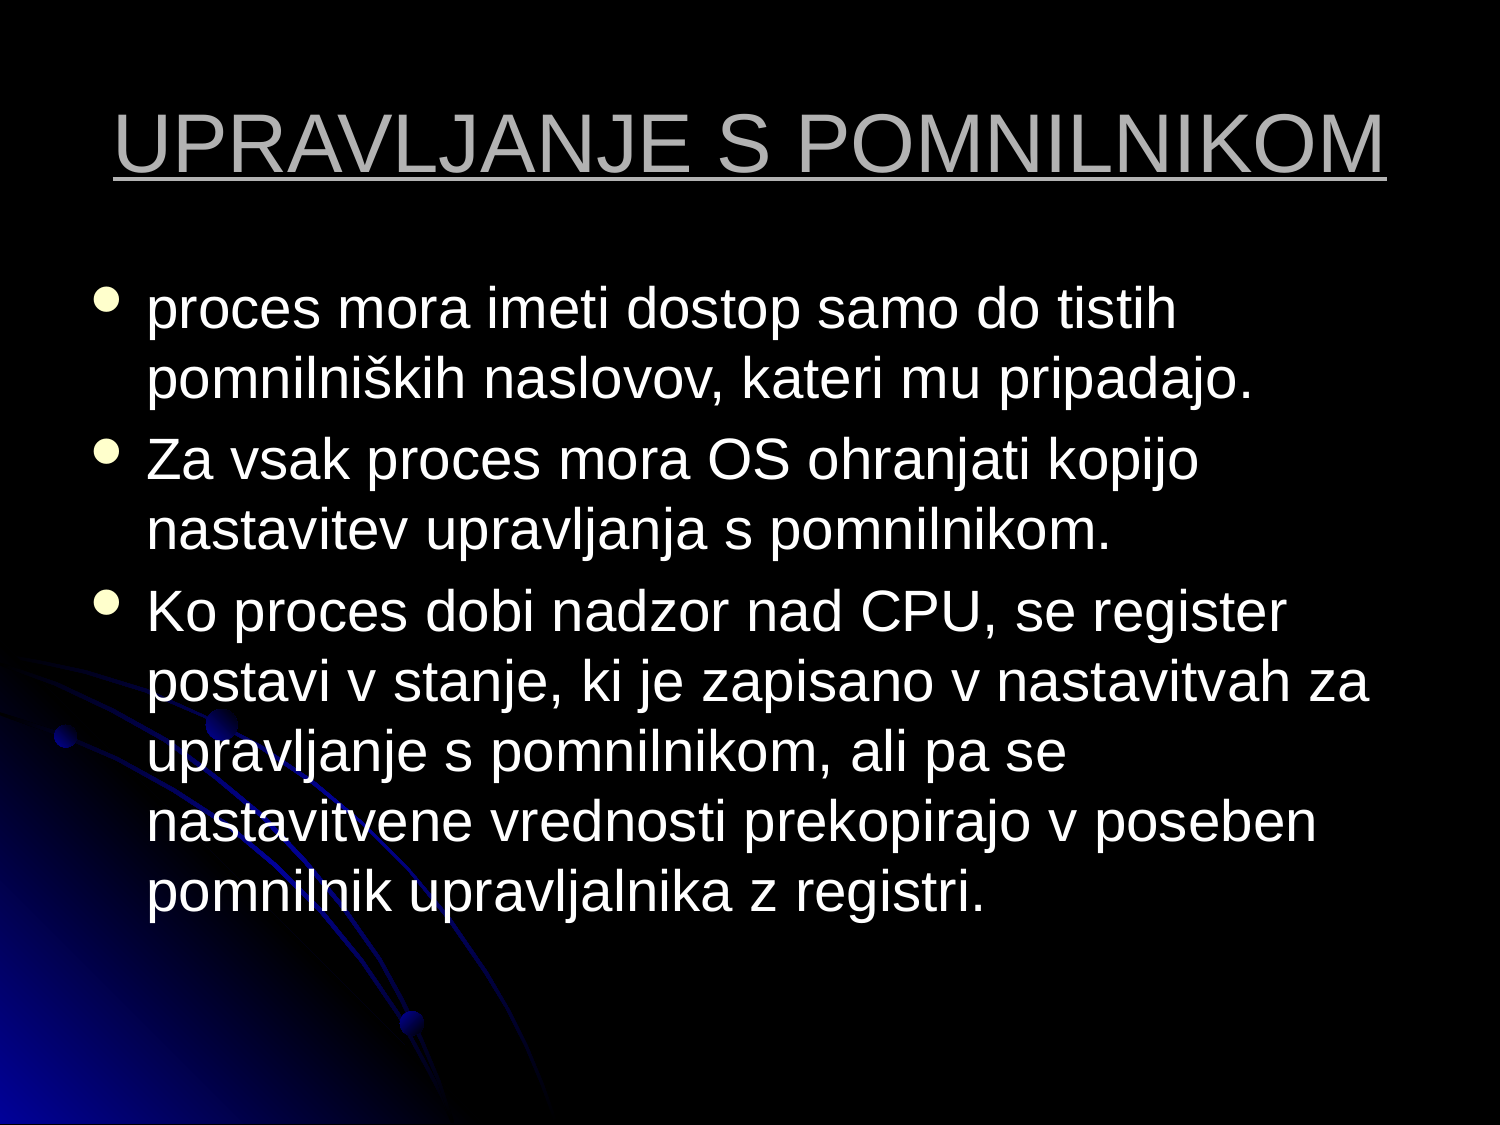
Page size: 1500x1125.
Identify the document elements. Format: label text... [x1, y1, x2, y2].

list proces mora imeti dostop samo do tistih pomnilniških naslovov, kateri mu pripadajo. Za vsak proces mora OS ohranjati kopijo nastavitev upravljanja s pomnilnikom. Ko proces dobi nadzor nad CPU, se register postavi v stanje, ki je zapisano v nastavitvah za upravljanje s pomnilnikom, ali pa se nastavitvene vrednosti prekopirajo v poseben pomnilnik upravljalnika z registri. [75, 262, 1425, 1006]
title UPRAVLJANJE S POMNILNIKOM [75, 45, 1425, 233]
